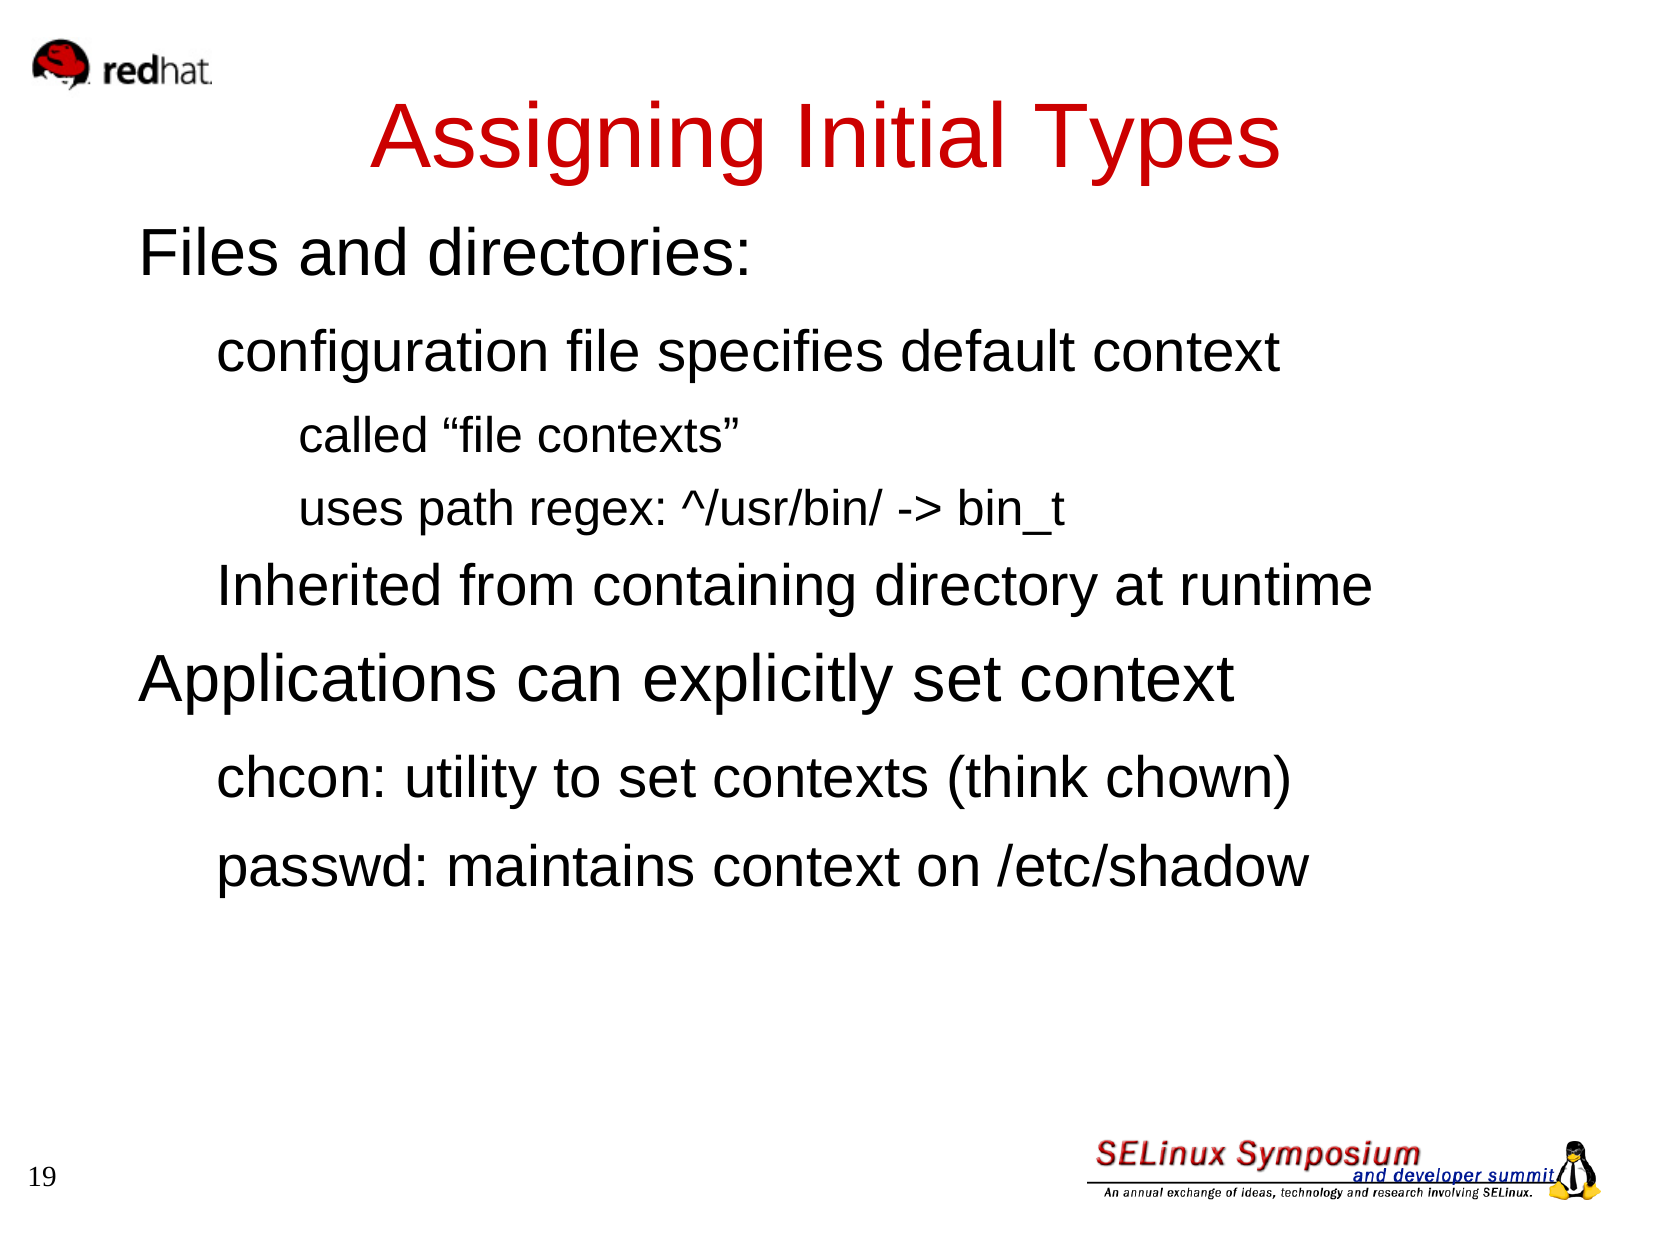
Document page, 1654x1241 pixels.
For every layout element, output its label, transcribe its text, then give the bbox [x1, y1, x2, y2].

title Assigning Initial Types [121, 55, 1534, 214]
list Files and directories: configuration file specifies default context called “file contexts” uses path regex: ^/usr/bin/ -> bin_t Inherited from containing directory at runtime Applications can explicitly set context chcon: utility to set contexts (think chown) passwd: maintains context on /etc/shadow [121, 214, 1534, 1088]
picture [1087, 1135, 1613, 1200]
picture [31, 37, 212, 98]
